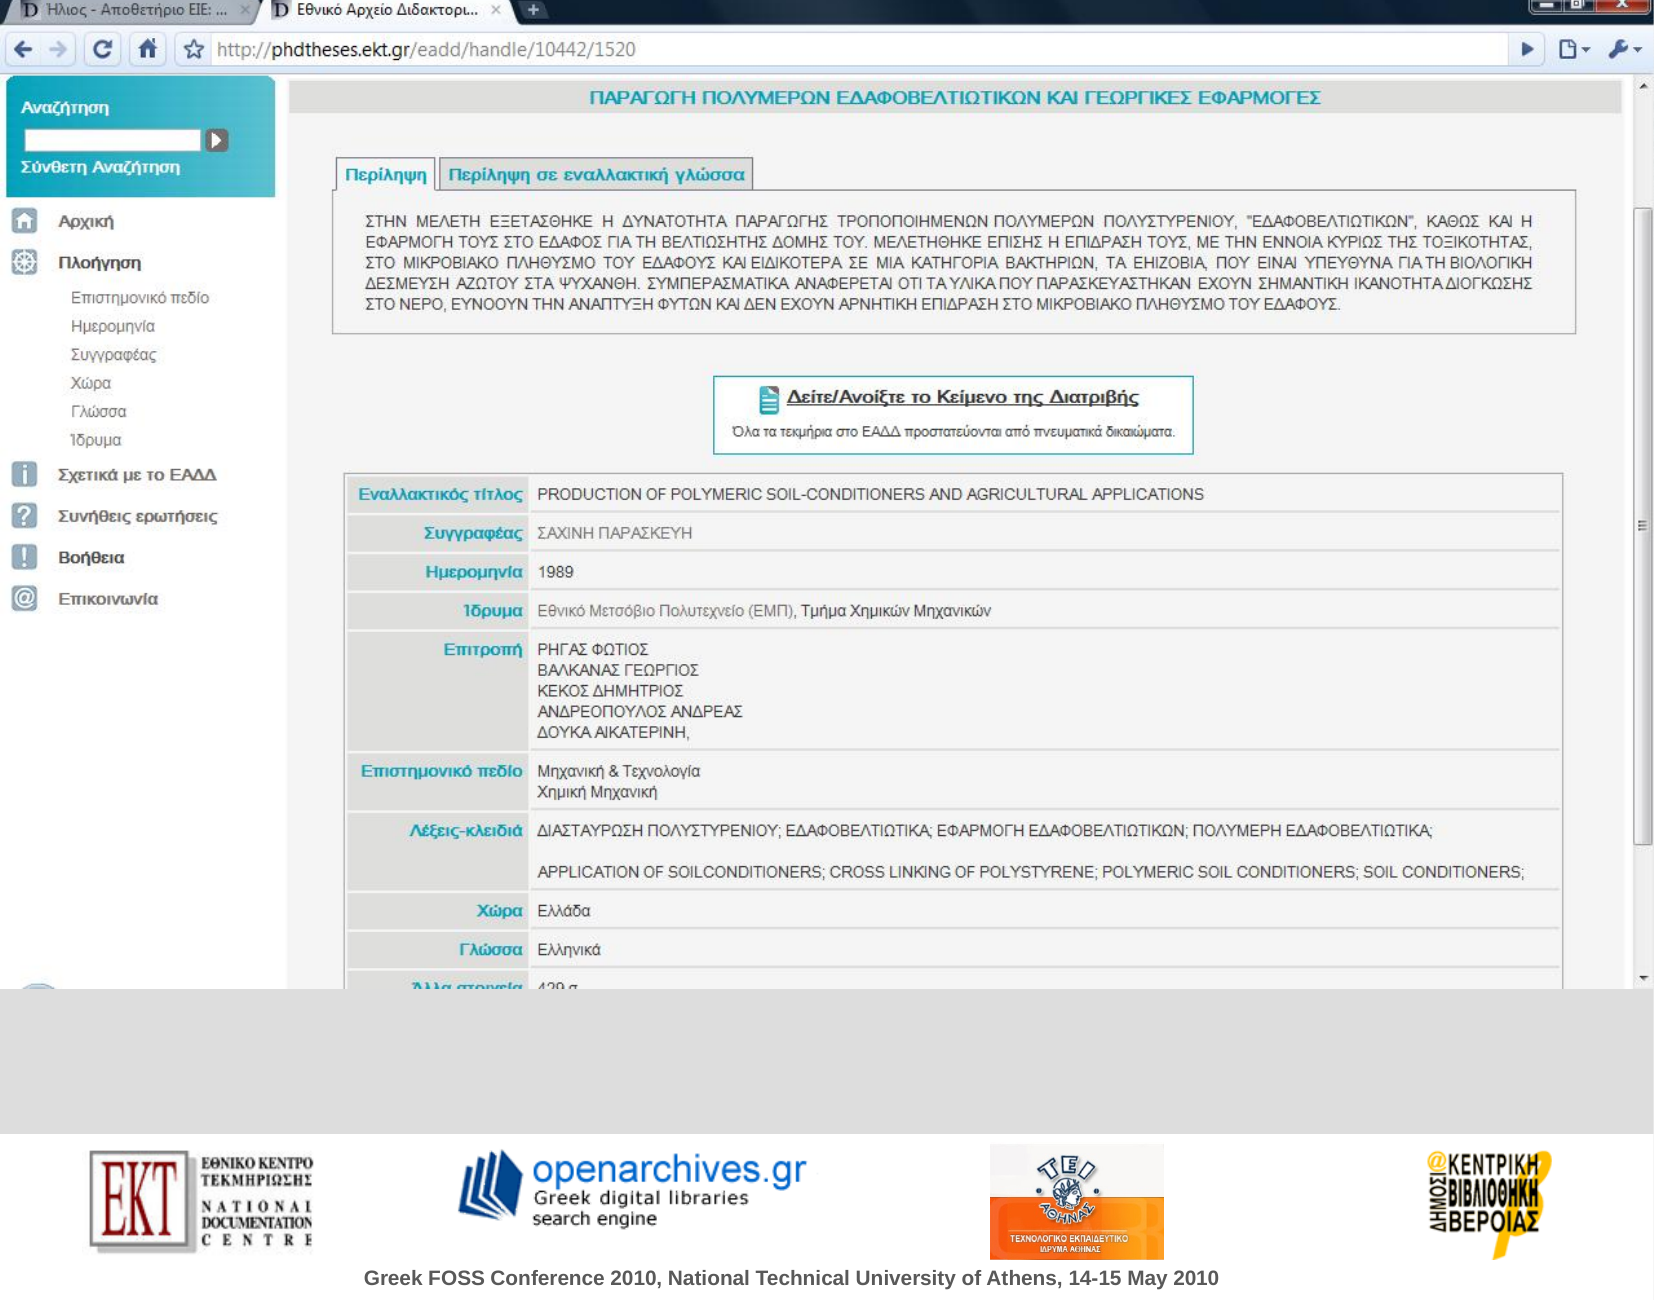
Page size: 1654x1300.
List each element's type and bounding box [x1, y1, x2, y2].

picture [0, 0, 1654, 989]
picture [990, 1142, 1164, 1260]
picture [1424, 1136, 1648, 1260]
picture [451, 1142, 851, 1231]
picture [82, 1138, 323, 1260]
